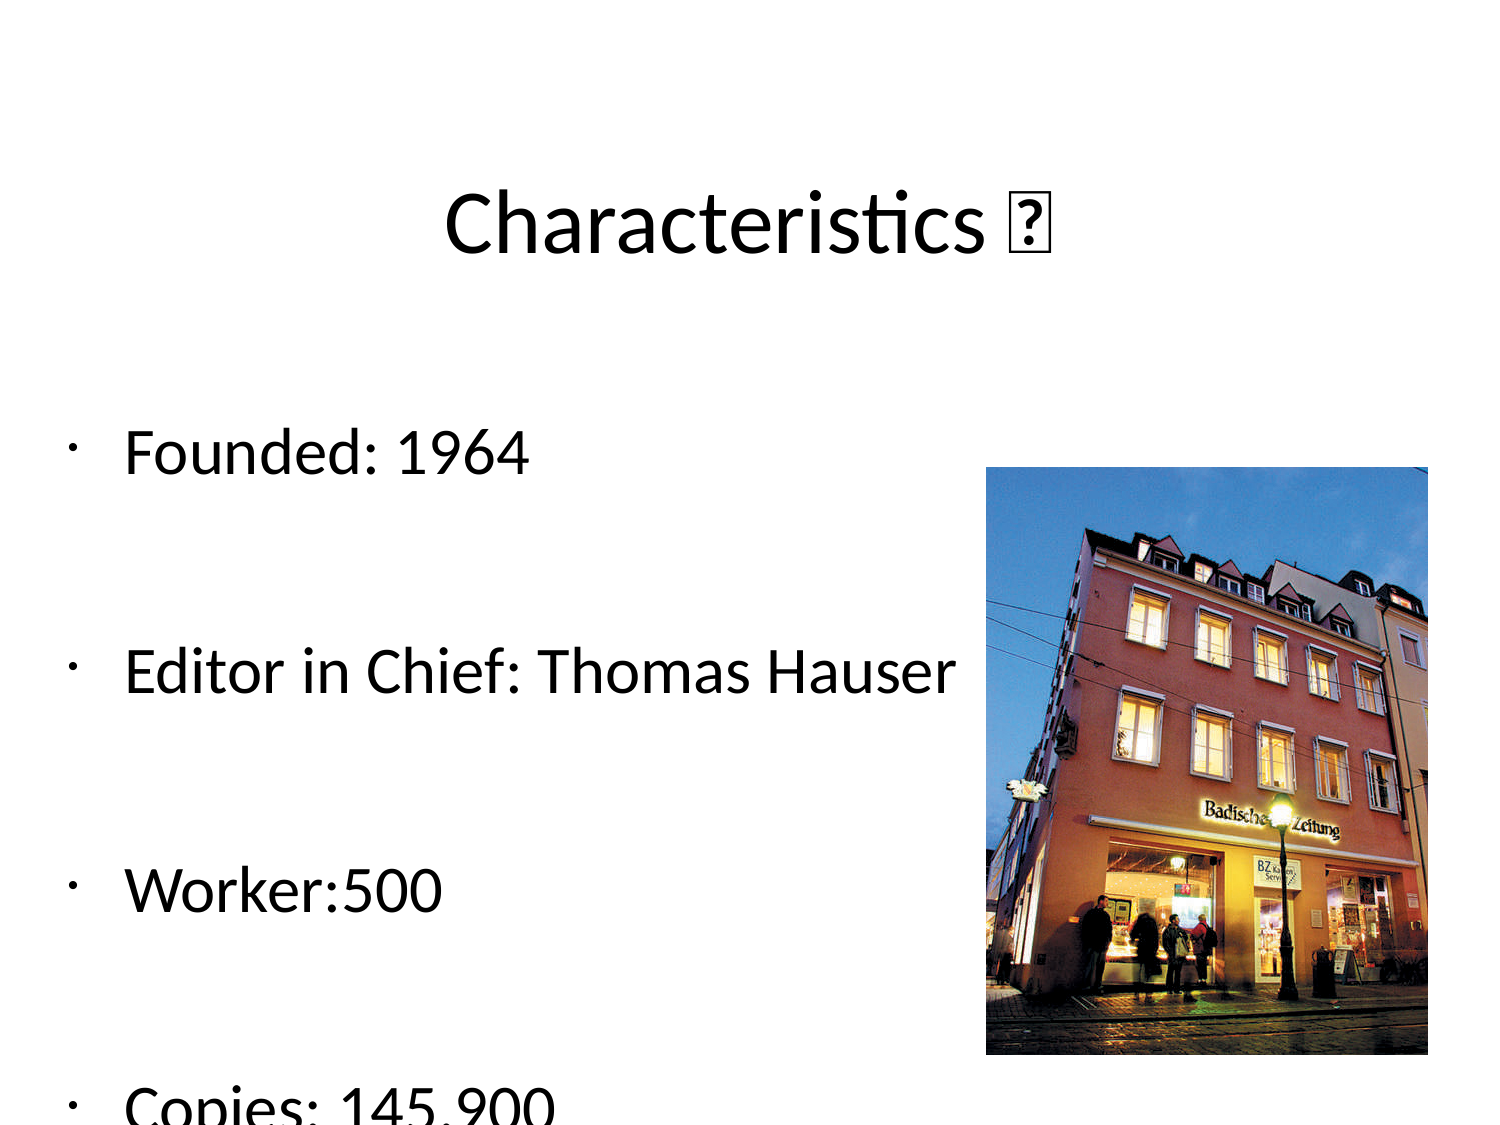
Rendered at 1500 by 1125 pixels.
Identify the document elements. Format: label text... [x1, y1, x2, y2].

title Characteristics  [75, 45, 1425, 233]
picture [986, 467, 1428, 1055]
list Founded: 1964 Editor in Chief: Thomas Hauser Worker:500 Copies: 145.900 [53, 290, 1404, 1034]
